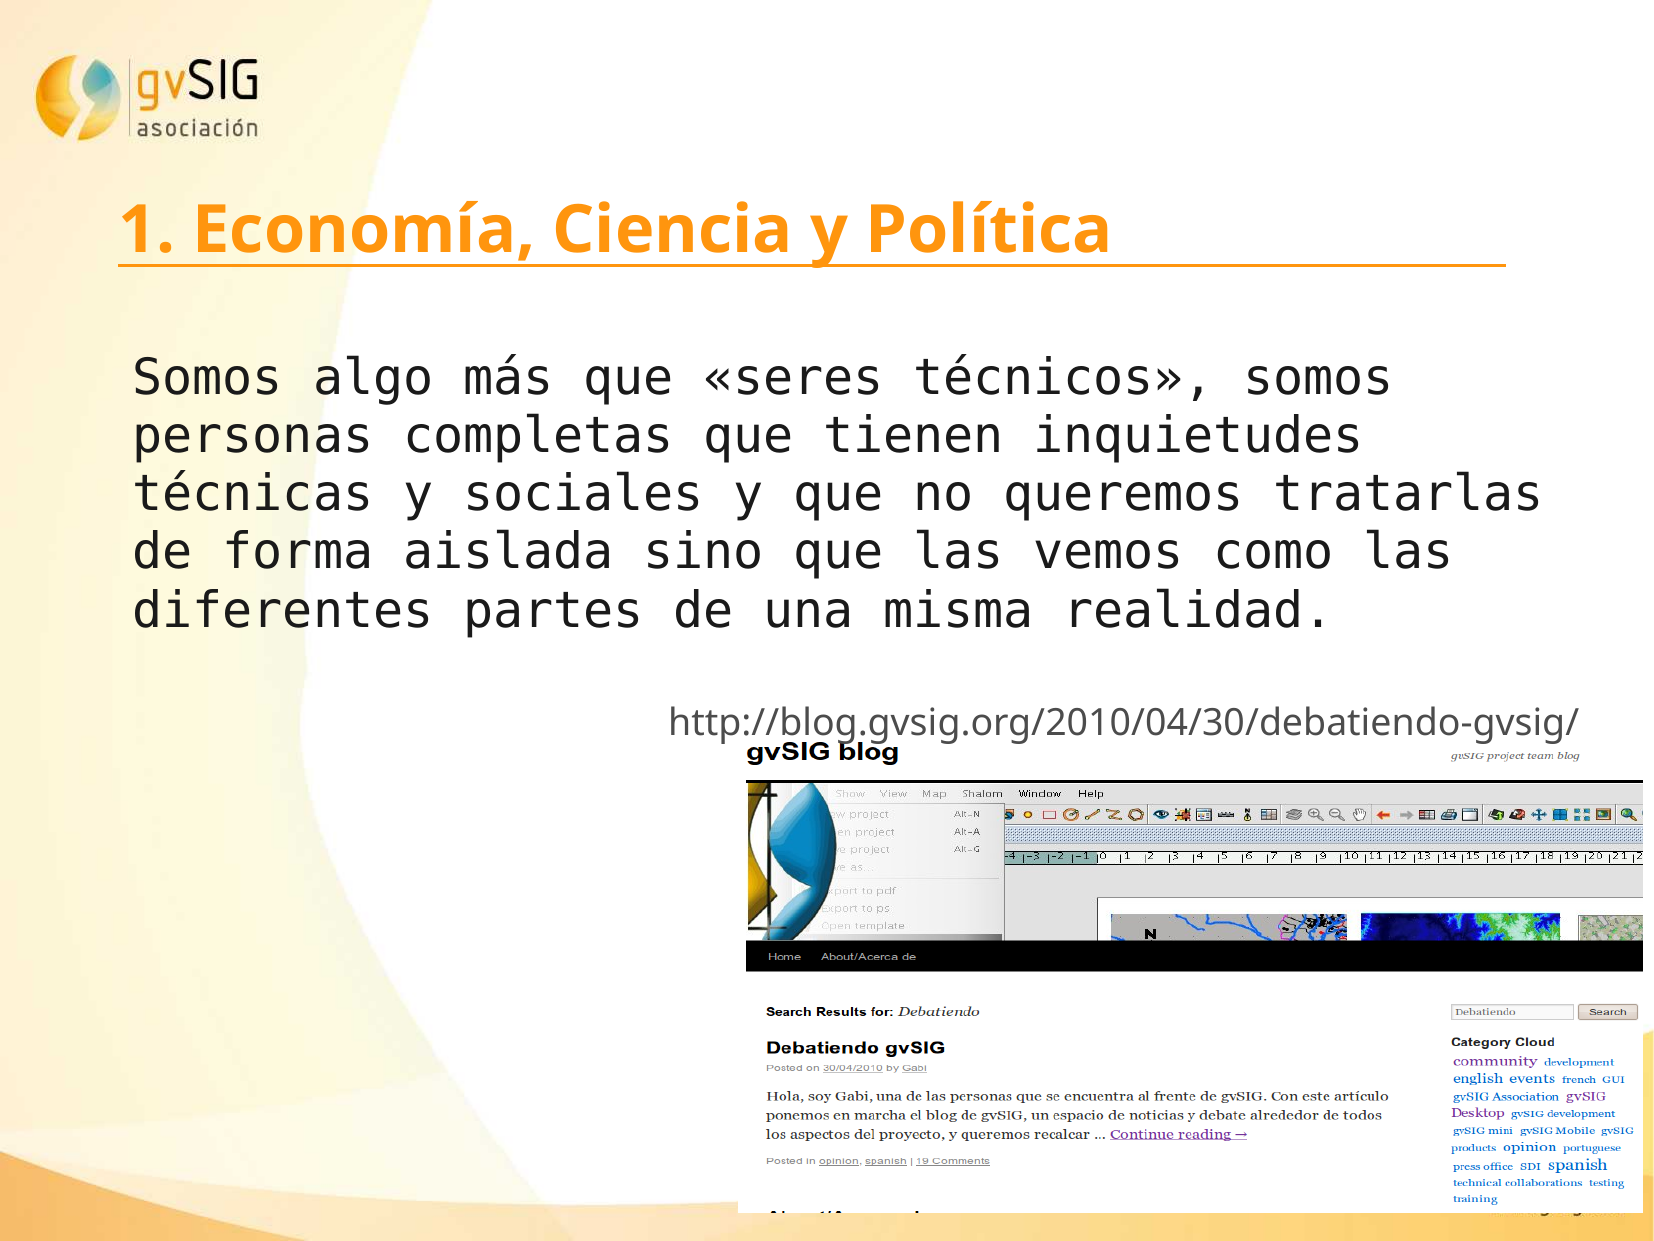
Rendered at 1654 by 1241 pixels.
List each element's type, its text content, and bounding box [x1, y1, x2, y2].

text_box Somos algo más que «seres técnicos», somos personas completas que tienen inquietudes técnicas y sociales y que no queremos tratarlas de forma aislada sino que las vemos como las diferentes partes de una misma realidad. http://blog.gvsig.org/2010/04/30/debatiendo-gvsig/ [118, 340, 1595, 739]
title 1. Economía, Ciencia y Política [118, 177, 1607, 276]
picture [0, 0, 1654, 1241]
